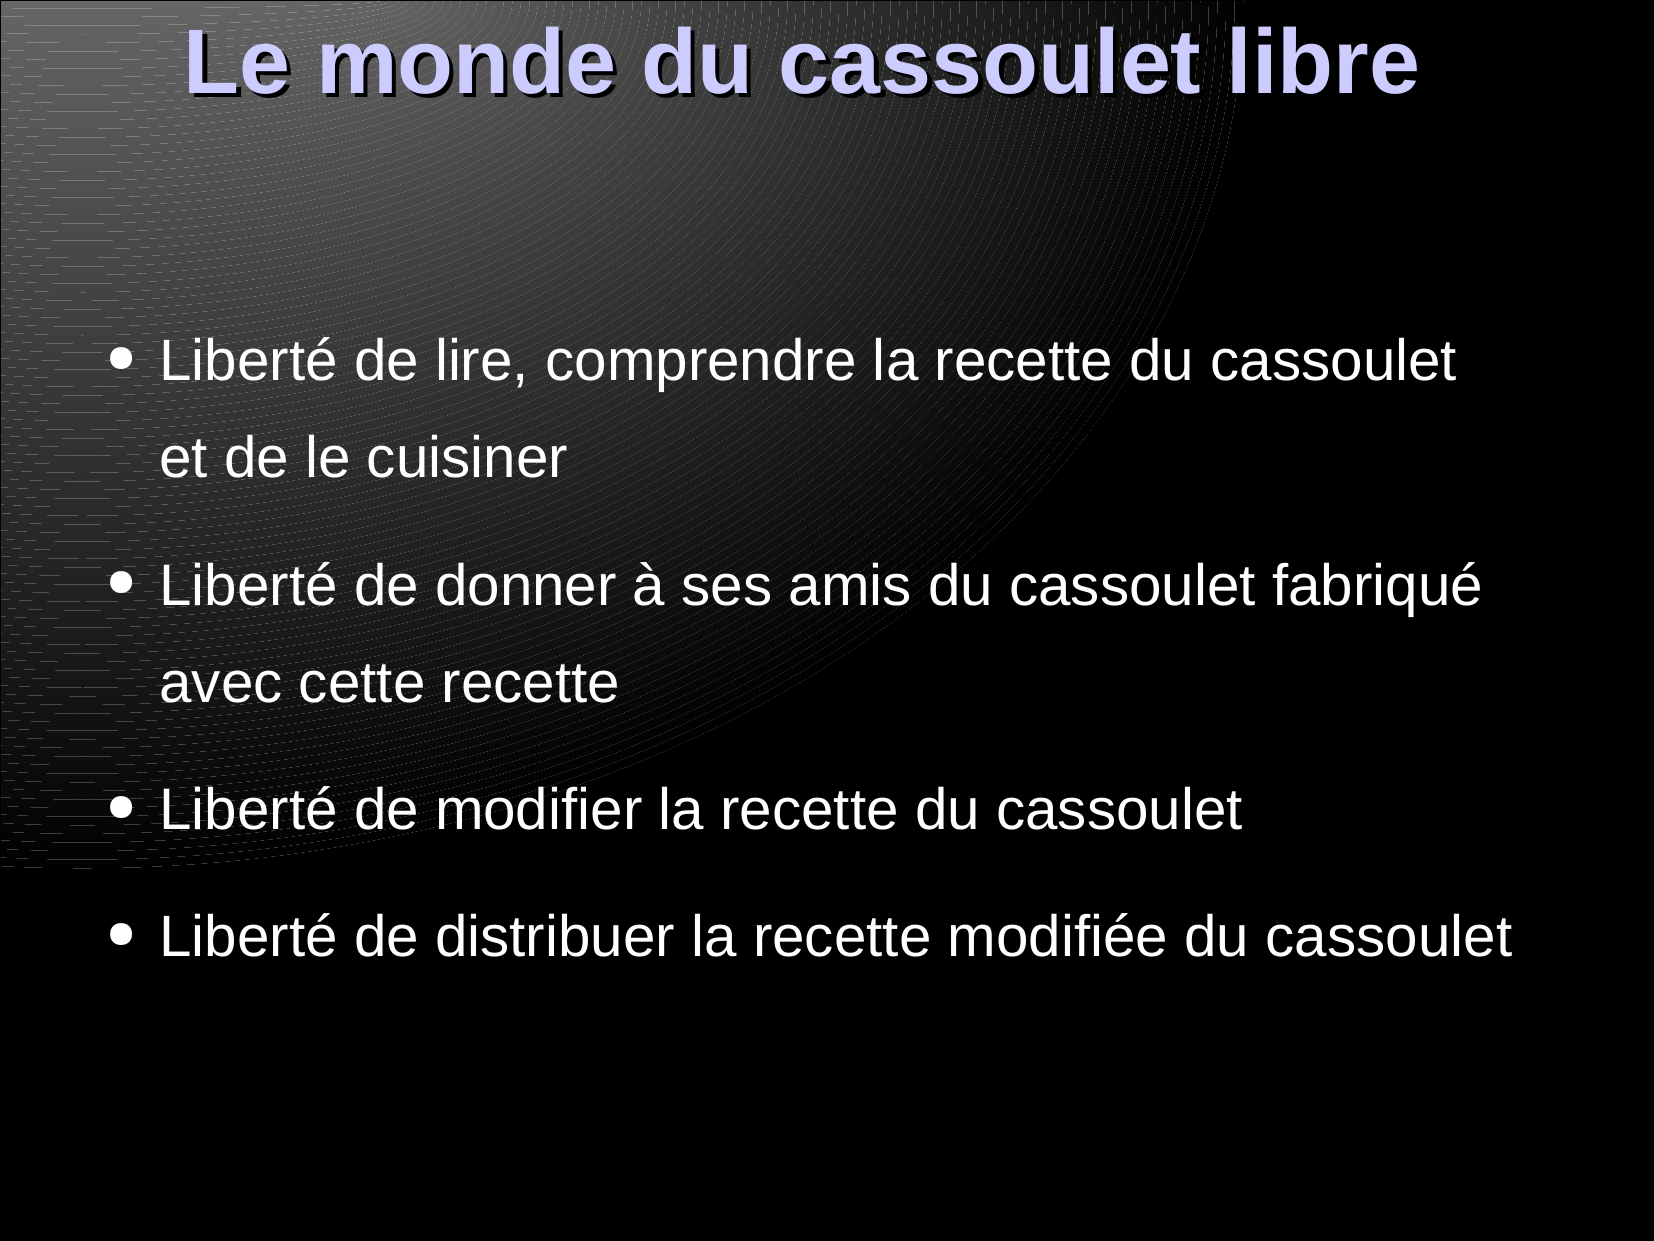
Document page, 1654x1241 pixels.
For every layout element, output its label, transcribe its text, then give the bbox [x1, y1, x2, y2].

title Le monde du cassoulet libre [59, 5, 1548, 119]
list Liberté de lire, comprendre la recette du cassoulet et de le cuisiner Liberté de donner à ses amis du cassoulet fabriqué avec cette recette Liberté de modifier la recette du cassoulet Liberté de distribuer la recette modifiée du cassoulet [88, 295, 1518, 1055]
